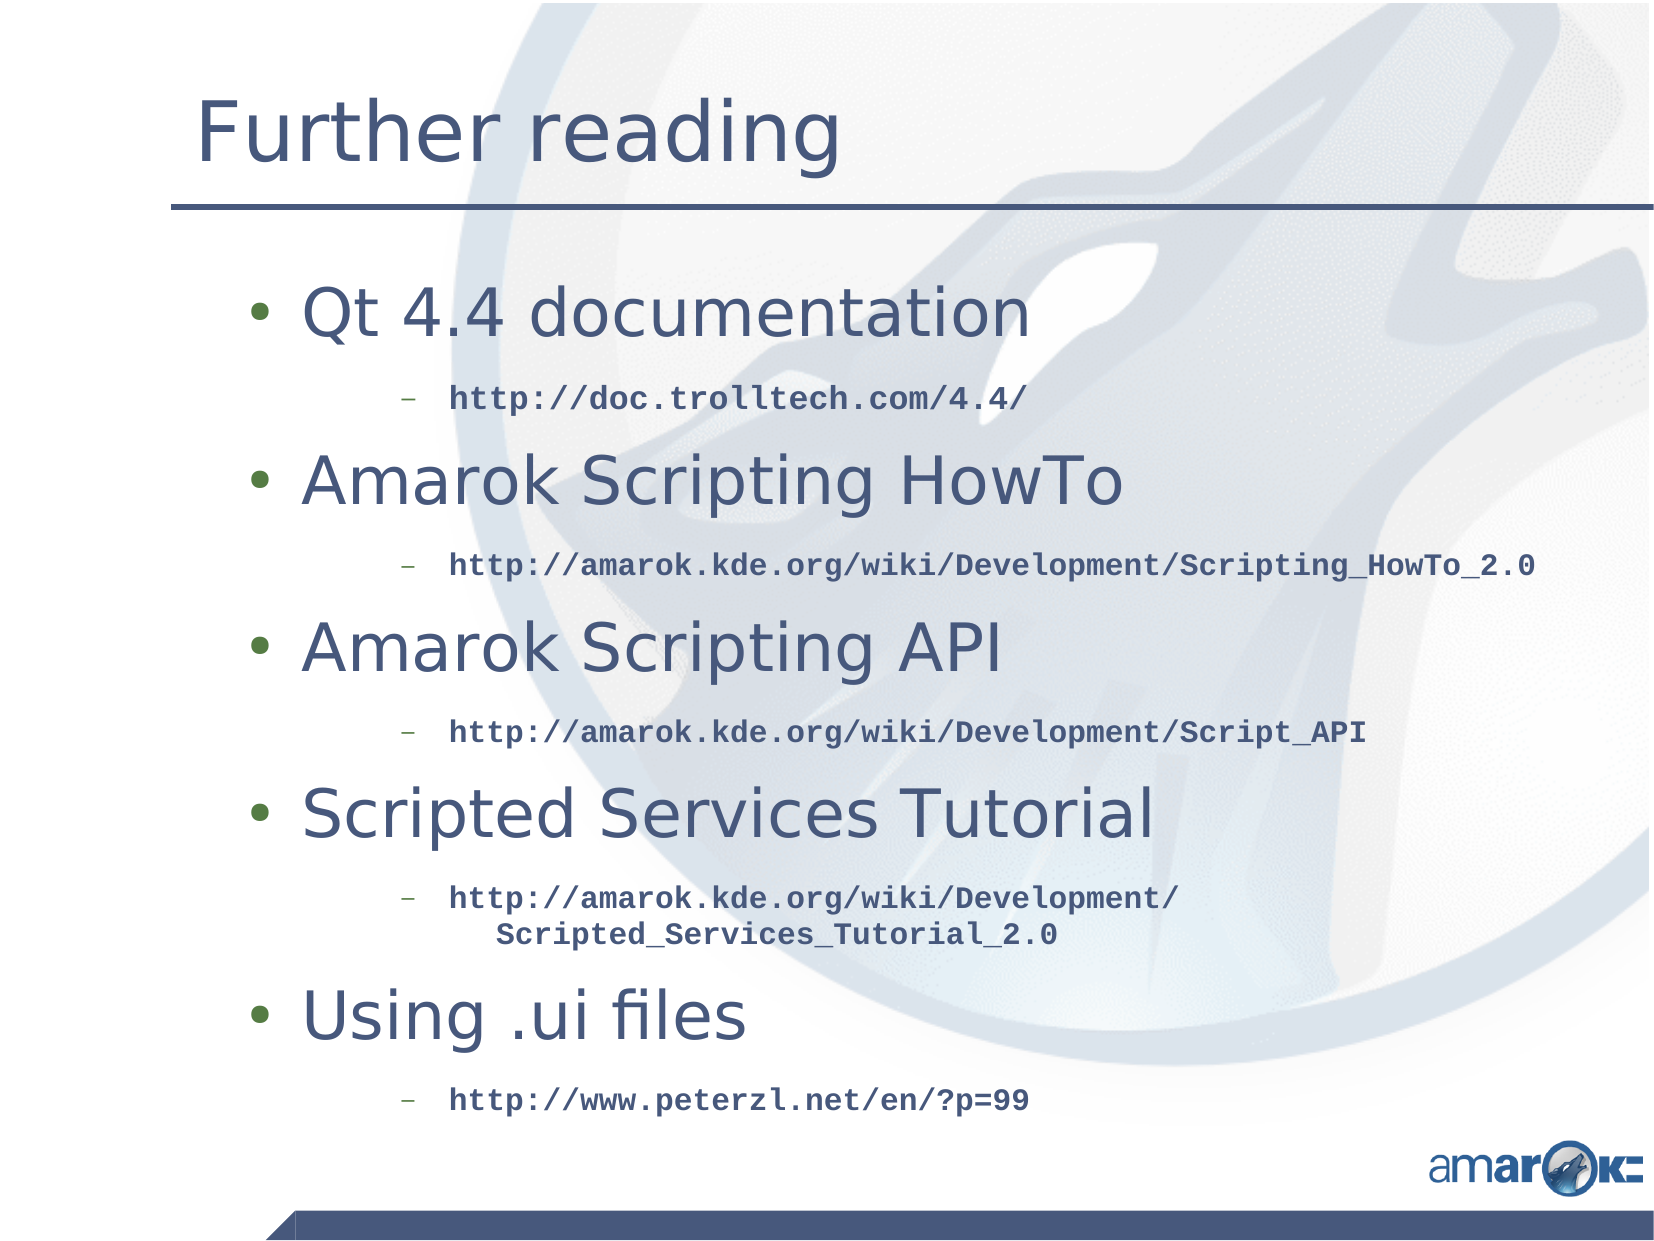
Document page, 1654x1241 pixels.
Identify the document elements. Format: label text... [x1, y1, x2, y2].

picture [1417, 1127, 1652, 1210]
list Qt 4.4 documentation http://doc.trolltech.com/4.4/ Amarok Scripting HowTo http://amarok.kde.org/wiki/Development/Scripting_HowTo_2.0 Amarok Scripting API http://amarok.kde.org/wiki/Development/Script_API Scripted Services Tutorial http://amarok.kde.org/wiki/Development/Scripted_Services_Tutorial_2.0 Using .ui files http://www.peterzl.net/en/?p=99 [212, 274, 1565, 1154]
title Further reading [194, 29, 1530, 237]
